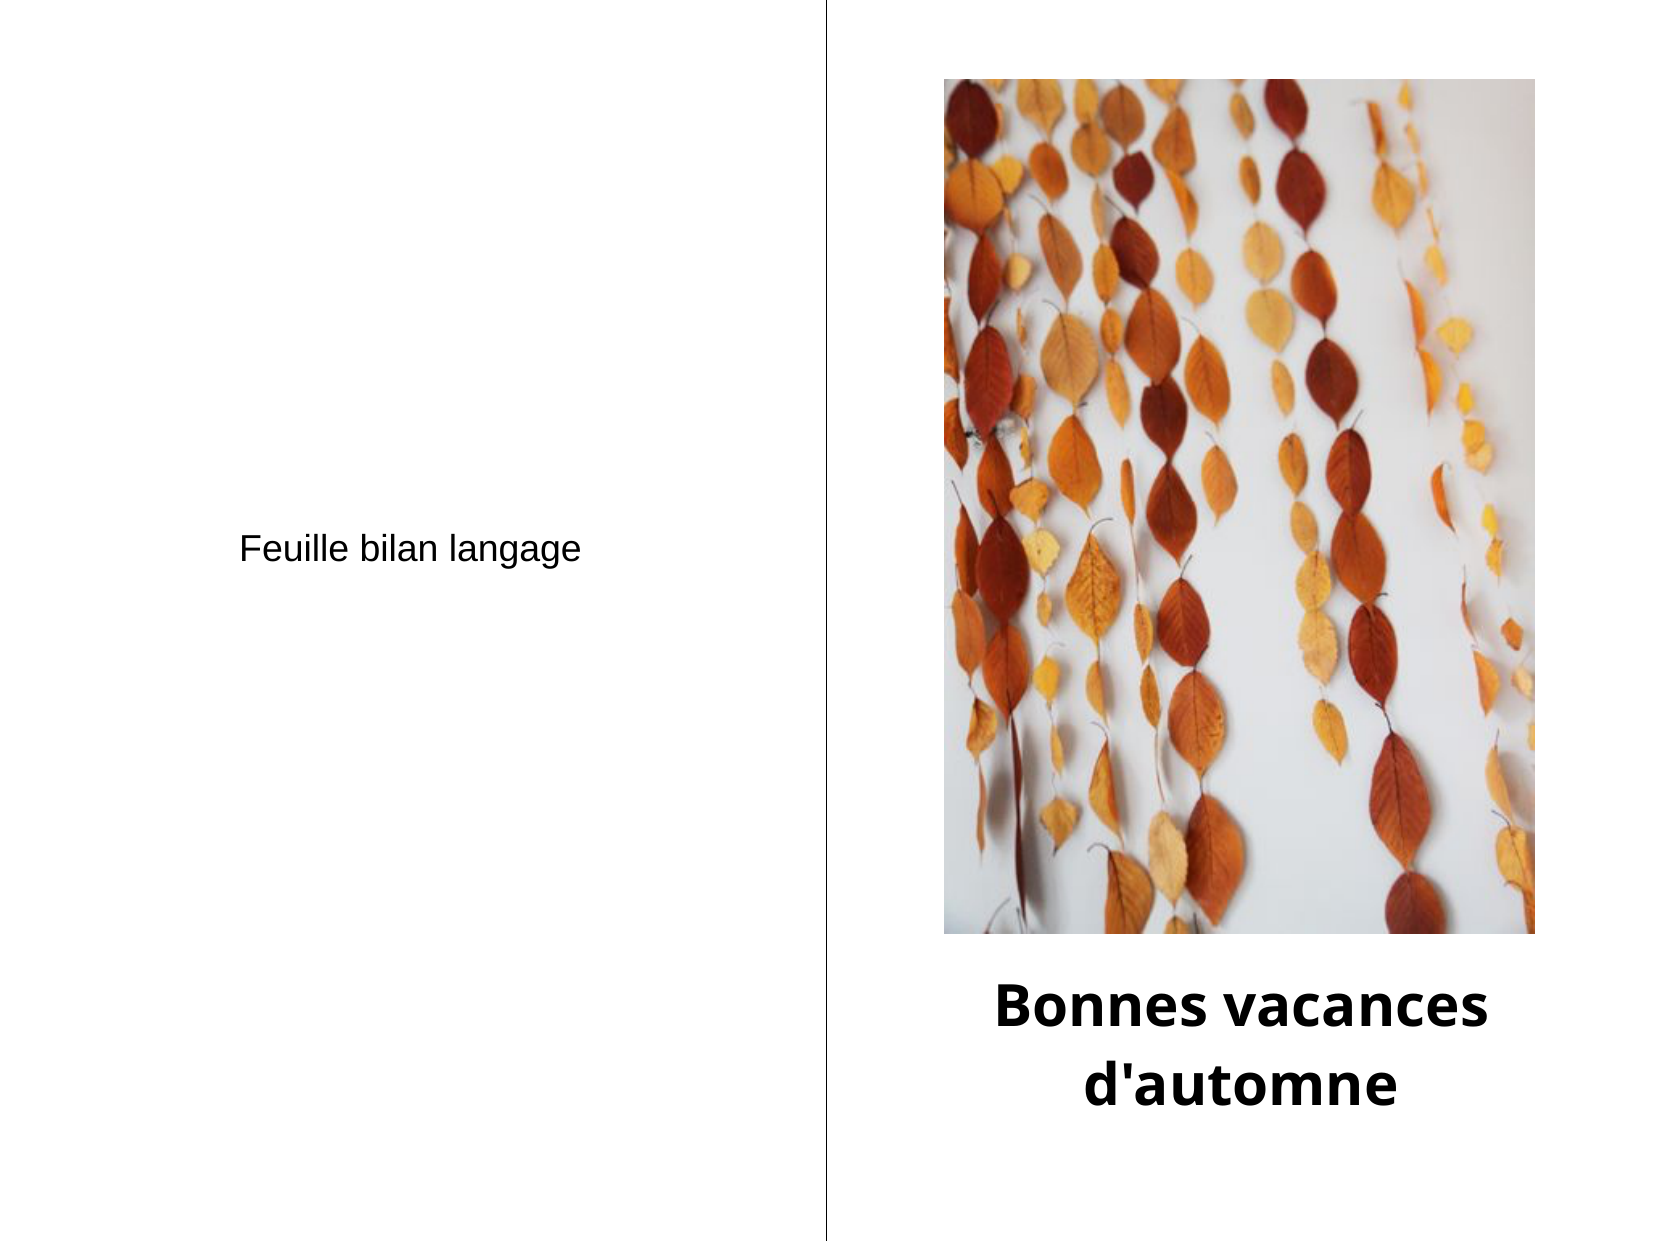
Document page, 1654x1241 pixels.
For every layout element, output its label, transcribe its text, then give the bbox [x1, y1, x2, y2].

picture [944, 79, 1535, 934]
text_box Feuille bilan langage [224, 519, 638, 577]
text_box Bonnes vacances d'automne [814, 956, 1654, 1241]
